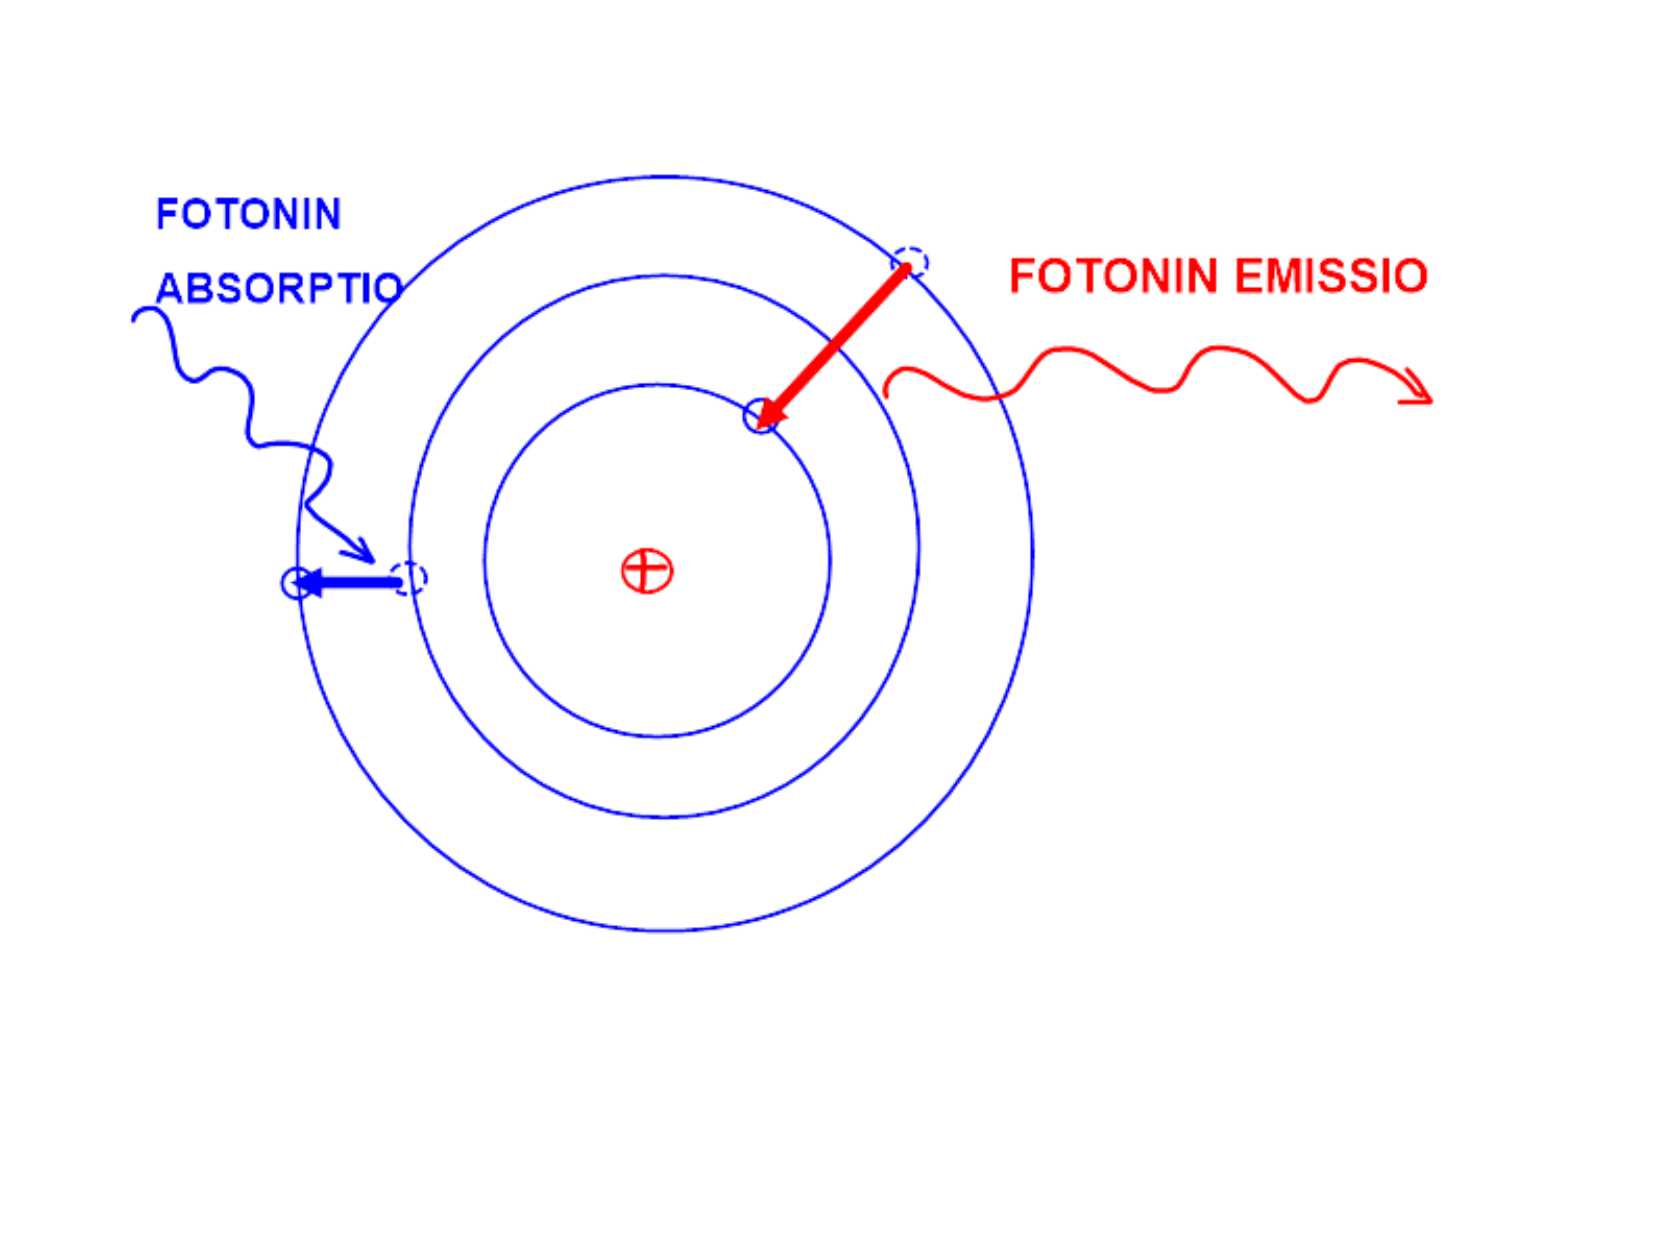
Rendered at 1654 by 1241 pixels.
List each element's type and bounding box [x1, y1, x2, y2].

picture [82, 94, 1492, 970]
